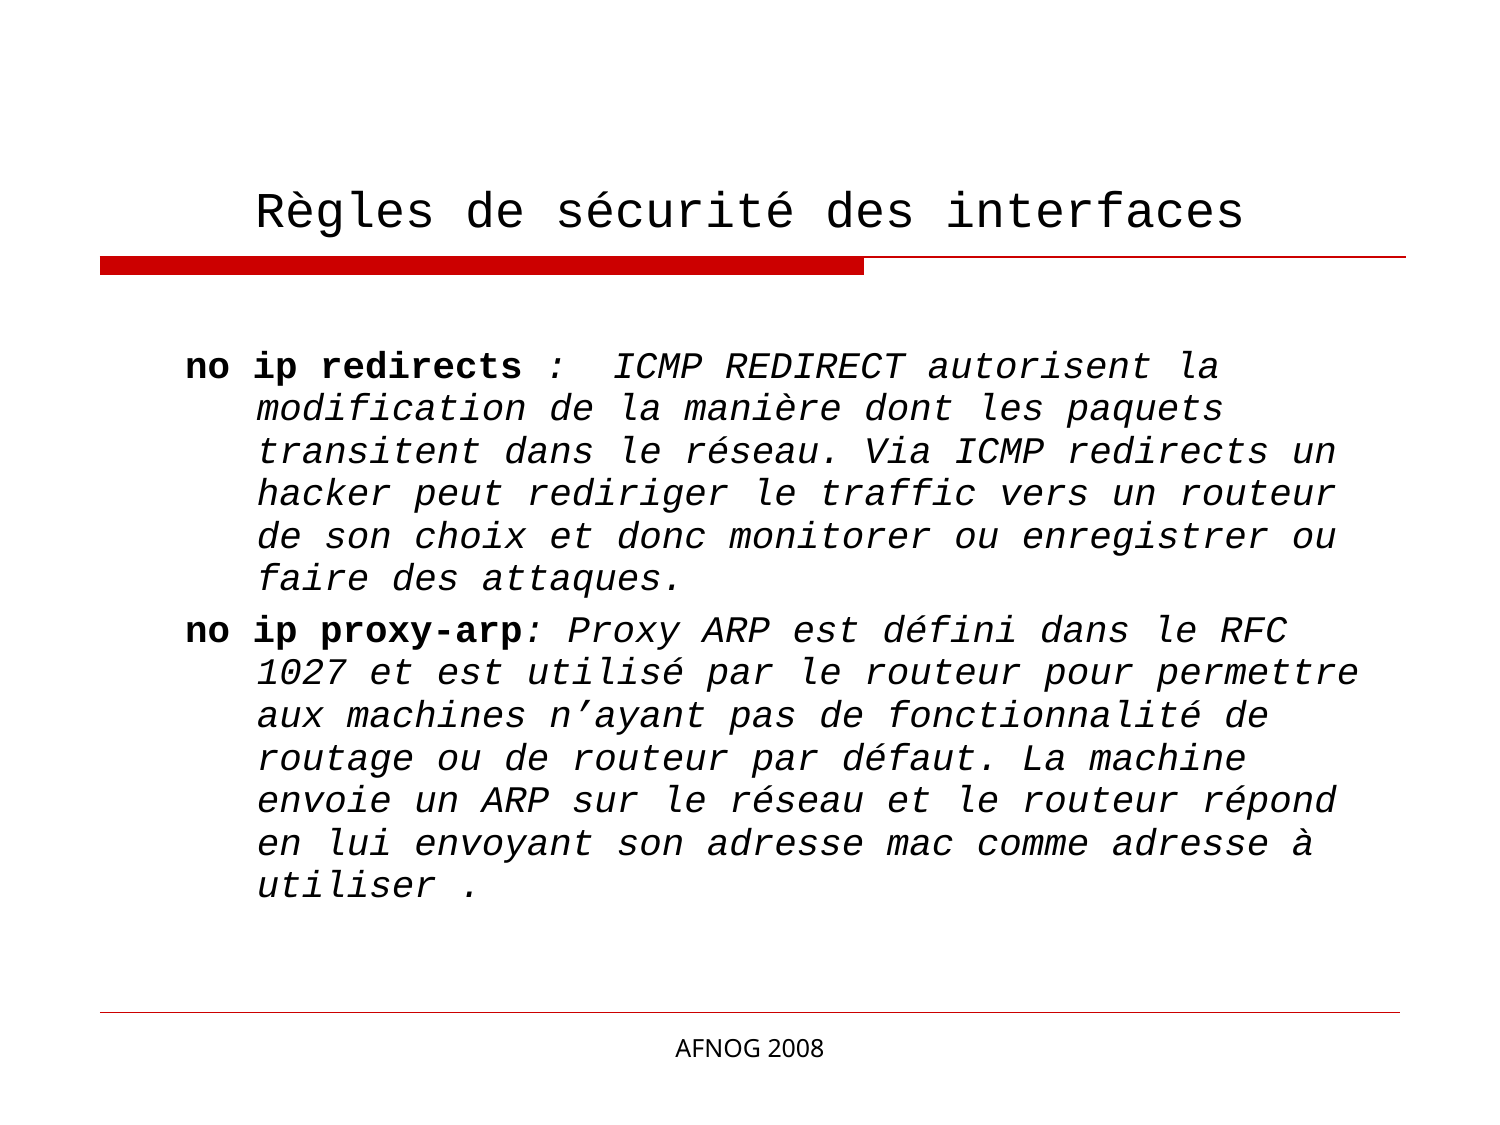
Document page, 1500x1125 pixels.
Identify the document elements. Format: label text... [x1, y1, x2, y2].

title Règles de sécurité des interfaces [94, 49, 1407, 250]
text_box AFNOG 2008 [512, 1024, 988, 1103]
list no ip redirects : ICMP REDIRECT autorisent la modification de la manière dont les paquets transitent dans le réseau. Via ICMP redirects un hacker peut rediriger le traffic vers un routeur de son choix et donc monitorer ou enregistrer ou faire des attaques. no ip proxy-arp: Proxy ARP est défini dans le RFC 1027 et est utilisé par le routeur pour permettre aux machines n’ayant pas de fonctionnalité de routage ou de routeur par défaut. La machine envoie un ARP sur le réseau et le routeur répond en lui envoyant son adresse mac comme adresse à utiliser . [92, 287, 1406, 988]
